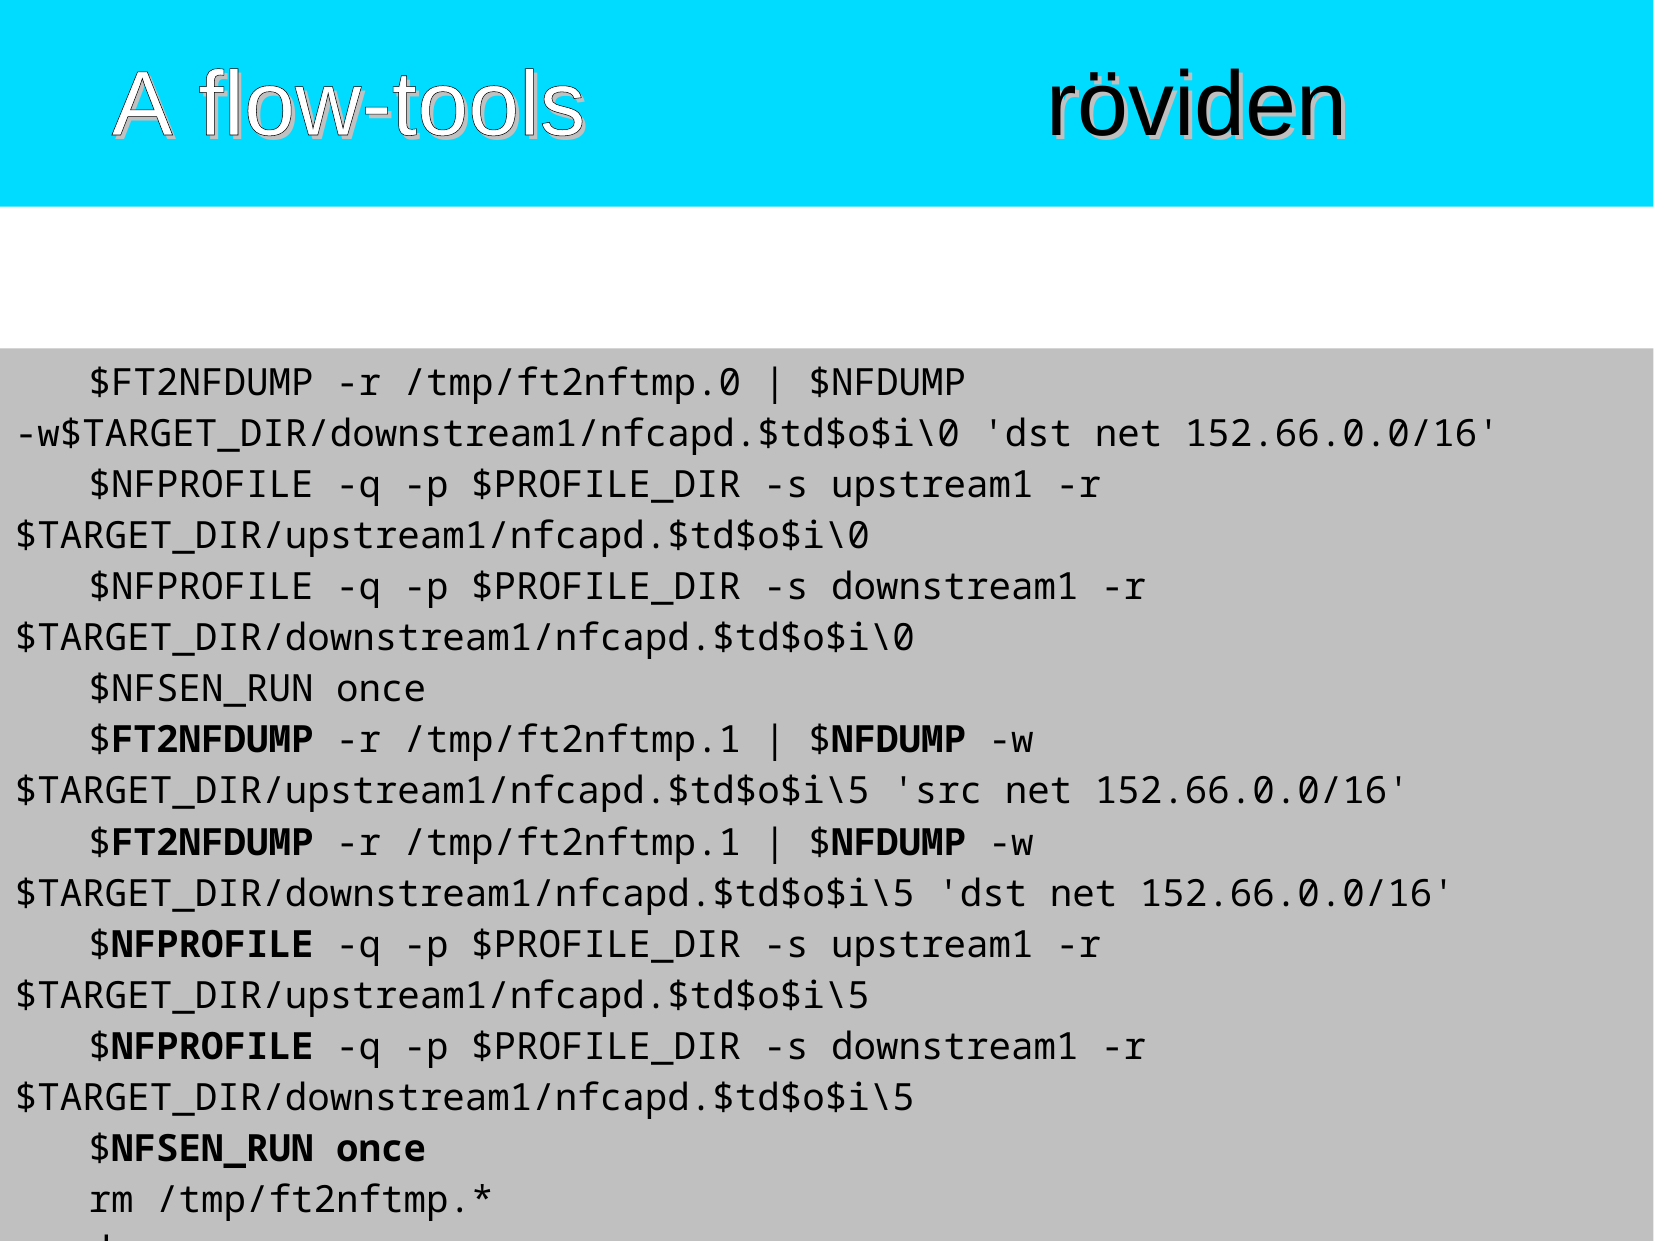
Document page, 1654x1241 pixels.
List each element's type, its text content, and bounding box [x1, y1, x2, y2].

title A flow-tools röviden [0, 0, 1654, 207]
text_box $FT2NFDUMP -r /tmp/ft2nftmp.0 | $NFDUMP -w$TARGET_DIR/downstream1/nfcapd.$td$o$i\0 'dst net 152.66.0.0/16' $NFPROFILE -q -p $PROFILE_DIR -s upstream1 -r $TARGET_DIR/upstream1/nfcapd.$td$o$i\0 $NFPROFILE -q -p $PROFILE_DIR -s downstream1 -r $TARGET_DIR/downstream1/nfcapd.$td$o$i\0 $NFSEN_RUN once $FT2NFDUMP -r /tmp/ft2nftmp.1 | $NFDUMP -w $TARGET_DIR/upstream1/nfcapd.$td$o$i\5 'src net 152.66.0.0/16' $FT2NFDUMP -r /tmp/ft2nftmp.1 | $NFDUMP -w $TARGET_DIR/downstream1/nfcapd.$td$o$i\5 'dst net 152.66.0.0/16' $NFPROFILE -q -p $PROFILE_DIR -s upstream1 -r $TARGET_DIR/upstream1/nfcapd.$td$o$i\5 $NFPROFILE -q -p $PROFILE_DIR -s downstream1 -r $TARGET_DIR/downstream1/nfcapd.$td$o$i\5 $NFSEN_RUN once rm /tmp/ft2nftmp.* done [0, 348, 1654, 1129]
